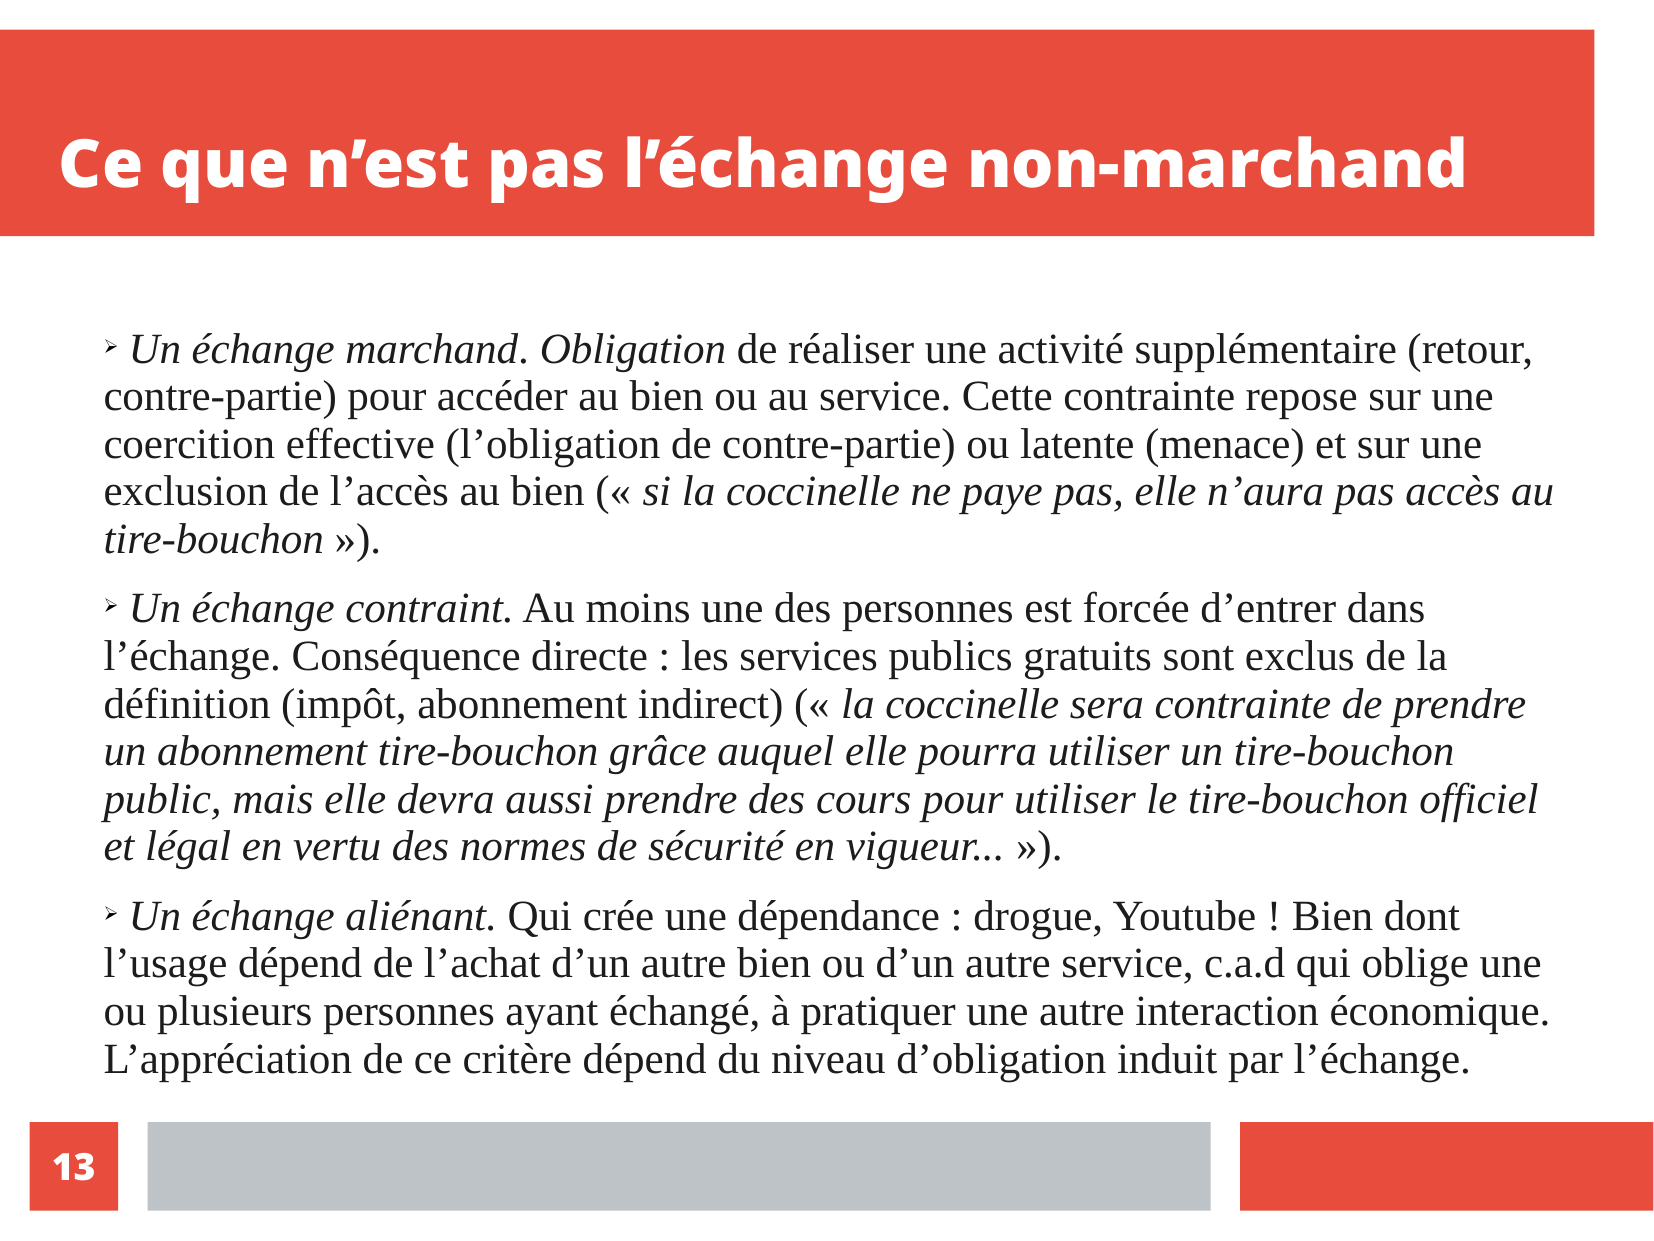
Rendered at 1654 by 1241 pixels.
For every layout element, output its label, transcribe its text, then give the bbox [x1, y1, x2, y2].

title Ce que n’est pas l’échange non-marchand [59, 59, 1595, 207]
list Un échange marchand. Obligation de réaliser une activité supplémentaire (retour, contre-partie) pour accéder au bien ou au service. Cette contrainte repose sur une coercition effective (l’obligation de contre-partie) ou latente (menace) et sur une exclusion de l’accès au bien (« si la coccinelle ne paye pas, elle n’aura pas accès au tire-bouchon »). Un échange contraint. Au moins une des personnes est forcée d’entrer dans l’échange. Conséquence directe : les services publics gratuits sont exclus de la définition (impôt, abonnement indirect) (« la coccinelle sera contrainte de prendre un abonnement tire-bouchon grâce auquel elle pourra utiliser un tire-bouchon public, mais elle devra aussi prendre des cours pour utiliser le tire-bouchon officiel et légal en vertu des normes de sécurité en vigueur... »). Un échange aliénant. Qui crée une dépendance : drogue, Youtube ! Bien dont l’usage dépend de l’achat d’un autre bien ou d’un autre service, c.a.d qui oblige une ou plusieurs personnes ayant échangé, à pratiquer une autre interaction économique. L’appréciation de ce critère dépend du niveau d’obligation induit par l’échange. [59, 324, 1565, 1093]
